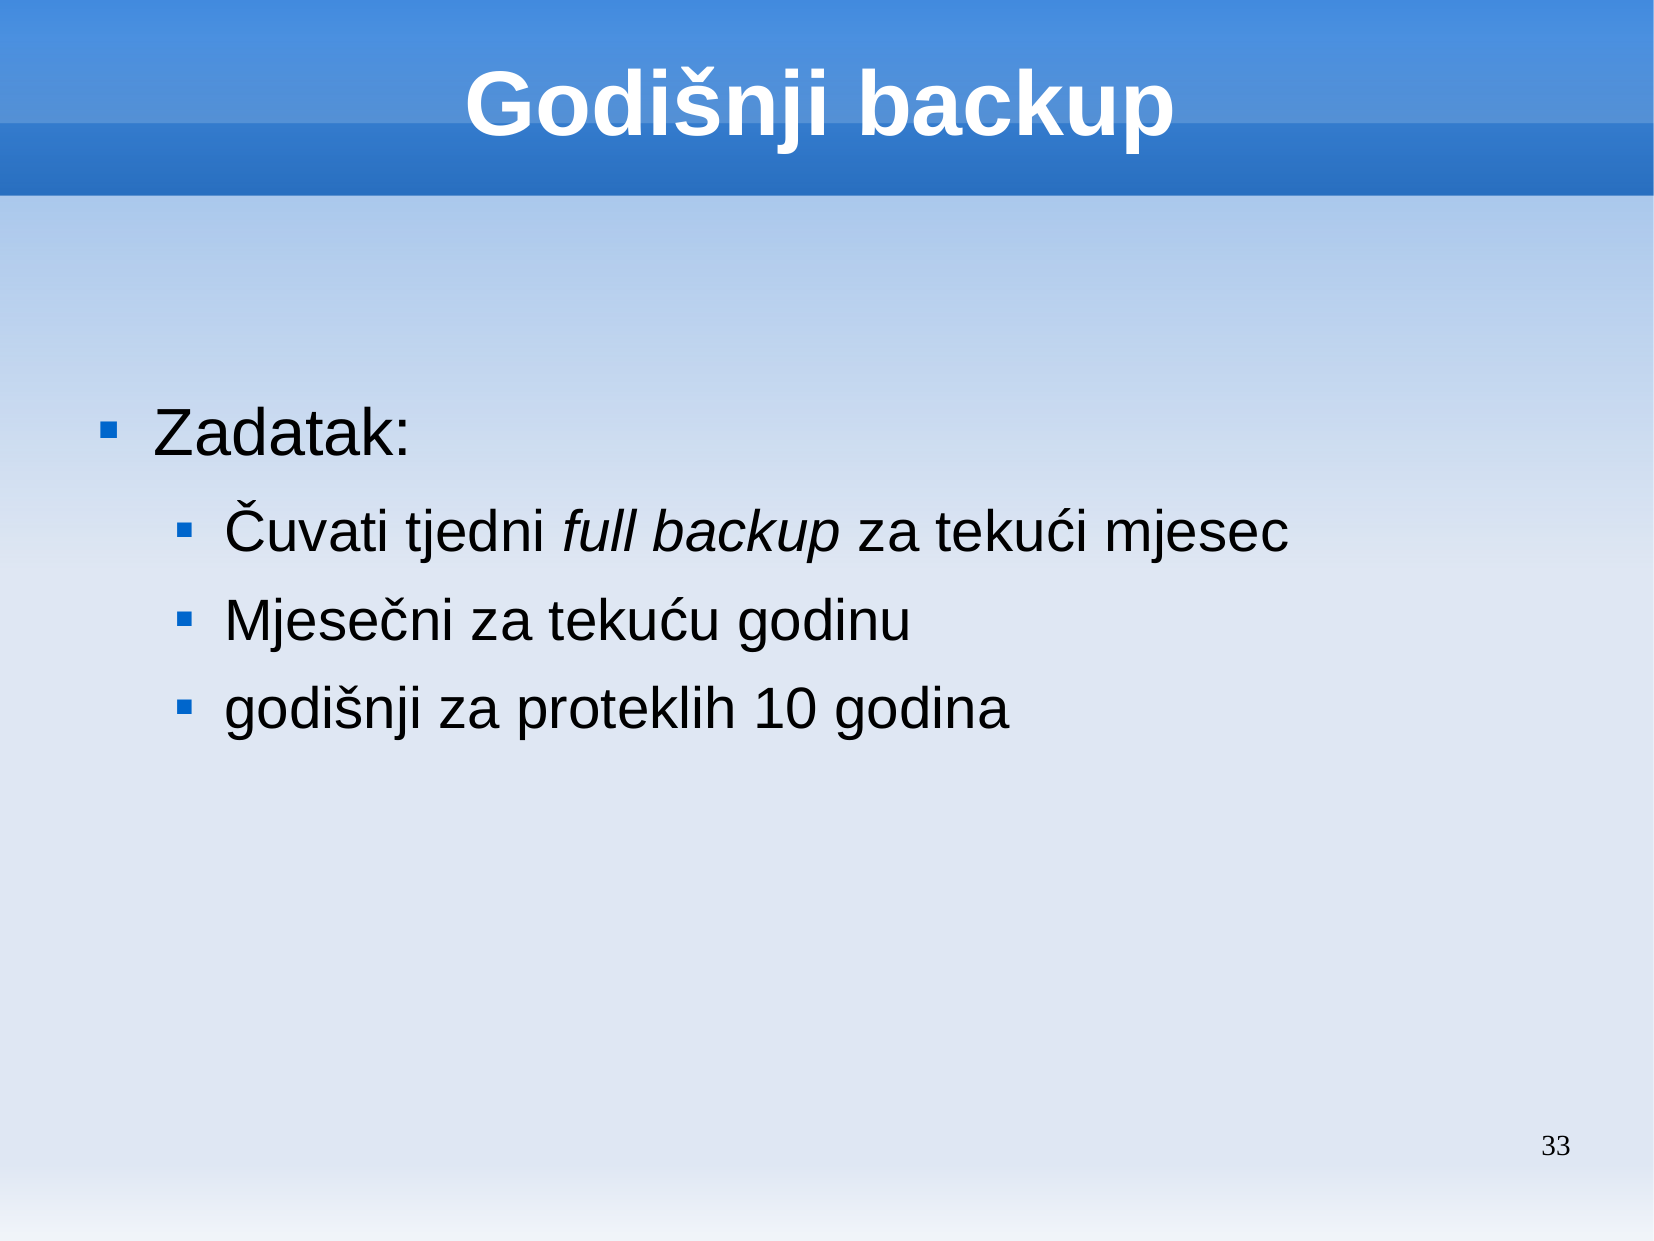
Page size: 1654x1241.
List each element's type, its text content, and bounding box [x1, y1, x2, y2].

list Zadatak: Čuvati tjedni full backup za tekući mjesec Mjesečni za tekuću godinu godišnji za proteklih 10 godina [82, 290, 1571, 1094]
picture [0, 0, 1654, 1241]
title Godišnji backup [76, 7, 1565, 200]
